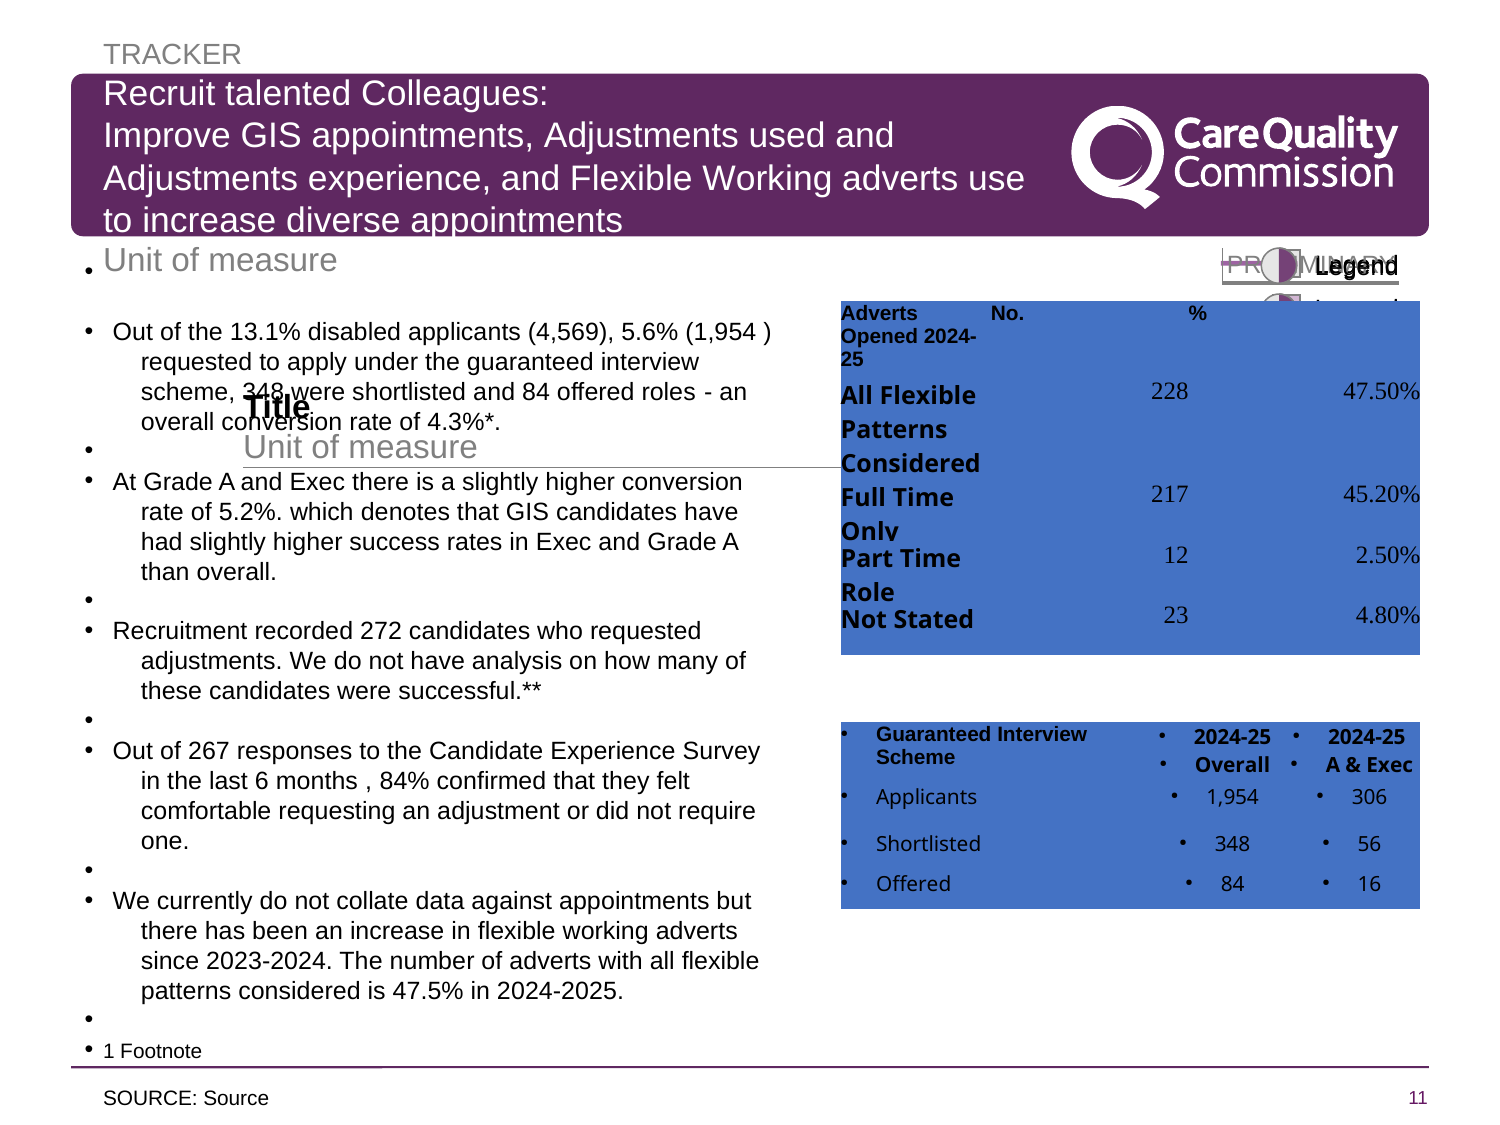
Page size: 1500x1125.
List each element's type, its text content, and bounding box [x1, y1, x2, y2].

table_header 2024-25 A & Exec [1283, 722, 1420, 782]
table_cell 84 [1146, 869, 1283, 909]
table_cell Full Time Only [841, 480, 991, 541]
table_cell 348 [1146, 829, 1283, 869]
table_cell 45.20% [1188, 480, 1420, 541]
table_cell 16 [1283, 869, 1420, 909]
text_box Out of the 13.1% disabled applicants (4,569), 5.6% (1,954 ) requested to apply under the guaranteed interview scheme, 348 were shortlisted and 84 offered roles - an overall conversion rate of 4.3%*. At Grade A and Exec there is a slightly higher conversion rate of 5.2%. which denotes that GIS candidates have had slightly higher success rates in Exec and Grade A than overall. Recruitment recorded 272 candidates who requested adjustments. We do not have analysis on how many of these candidates were successful.** Out of 267 responses to the Candidate Experience Survey in the last 6 months , 84% confirmed that they felt comfortable requesting an adjustment or did not require one. We currently do not collate data against appointments but there has been an increase in flexible working adverts since 2023-2024. The number of adverts with all flexible patterns considered is 47.5% in 2024-2025. [69, 248, 798, 1052]
table_cell All Flexible Patterns Considered [841, 378, 991, 480]
table_header Adverts Opened 2024-25 [841, 301, 991, 378]
table_cell 56 [1283, 829, 1420, 869]
table_cell 12 [991, 541, 1188, 602]
table_header % [1188, 301, 1420, 378]
table_cell 228 [991, 378, 1188, 480]
table_cell Shortlisted [841, 829, 1146, 869]
table_cell Part Time Role [841, 541, 991, 602]
table_cell 2.50% [1188, 541, 1420, 602]
table_cell 23 [991, 602, 1188, 655]
table_header Guaranteed Interview Scheme [841, 722, 1146, 782]
table_cell 217 [991, 480, 1188, 541]
table_header 2024-25 Overall [1146, 722, 1283, 782]
table_cell Applicants [841, 782, 1146, 829]
table_cell 4.80% [1188, 602, 1420, 655]
table_cell 47.50% [1188, 378, 1420, 480]
table_cell Offered [841, 869, 1146, 909]
table_cell Not Stated [841, 602, 991, 655]
table_header No. [991, 301, 1188, 378]
title Recruit talented Colleagues: Improve GIS appointments, Adjustments used and Adjustments experience, and Flexible Working adverts use to increase diverse appointments [103, 69, 1044, 241]
table_cell 1,954 [1146, 782, 1283, 829]
table_cell 306 [1283, 782, 1420, 829]
